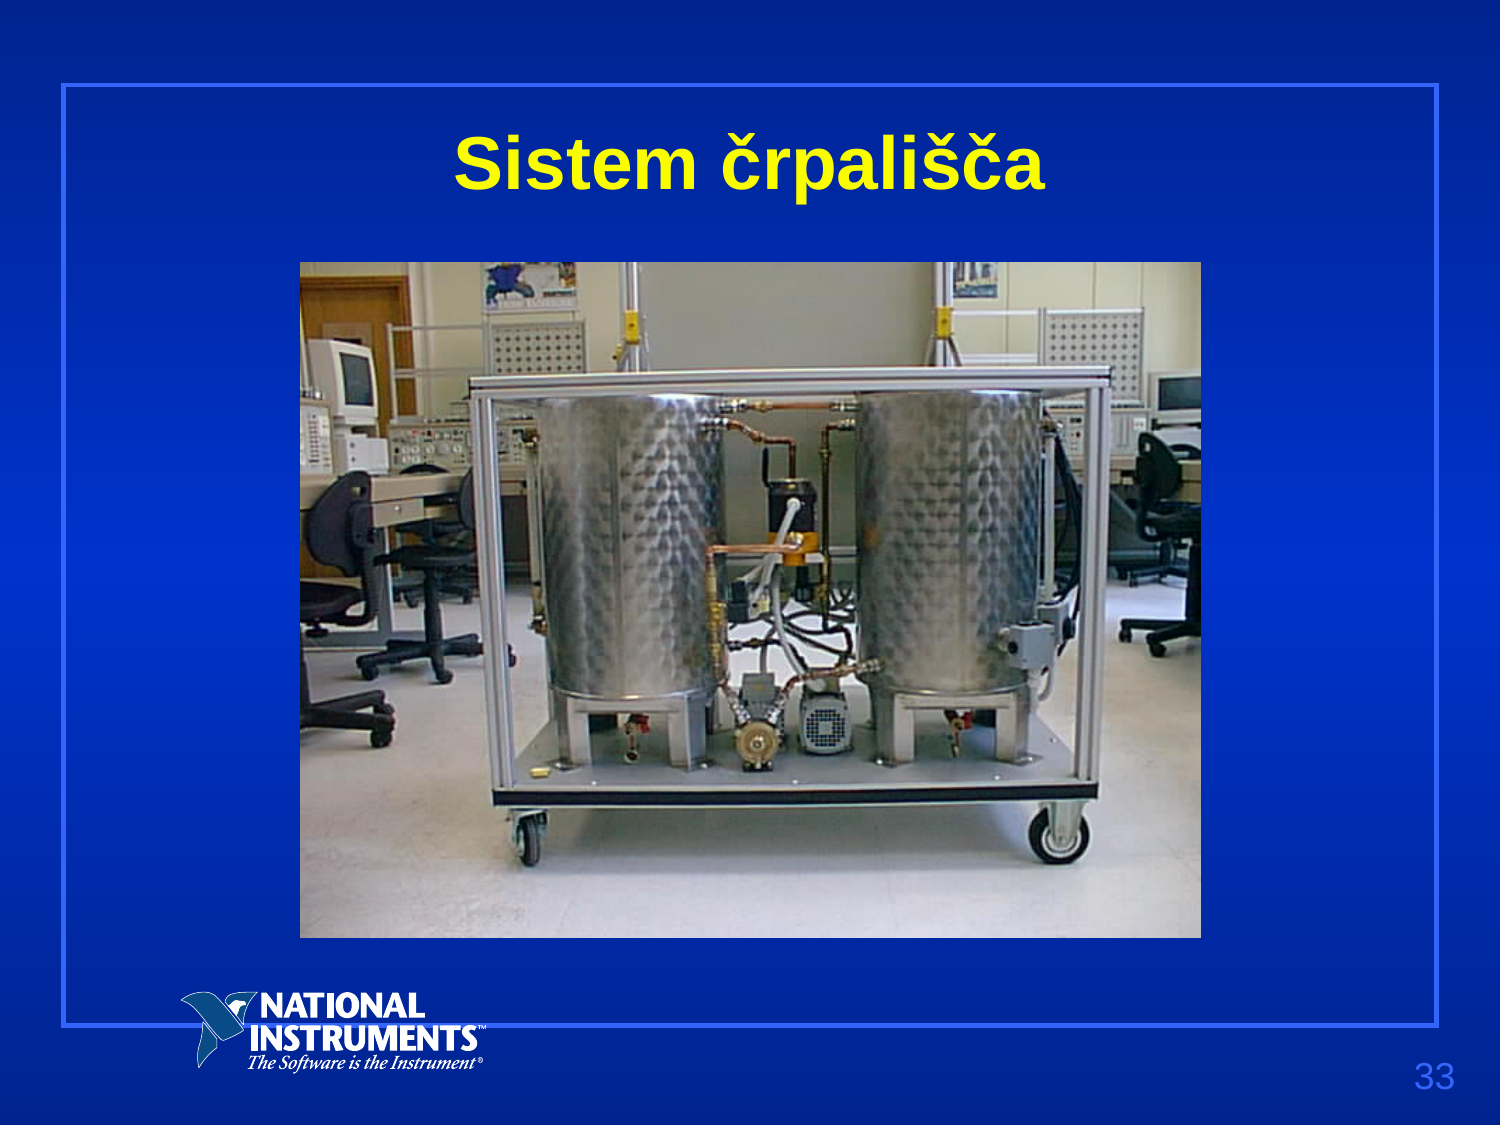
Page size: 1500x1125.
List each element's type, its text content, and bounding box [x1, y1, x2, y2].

chart [300, 262, 1201, 938]
title Sistem črpališča [83, 110, 1417, 210]
